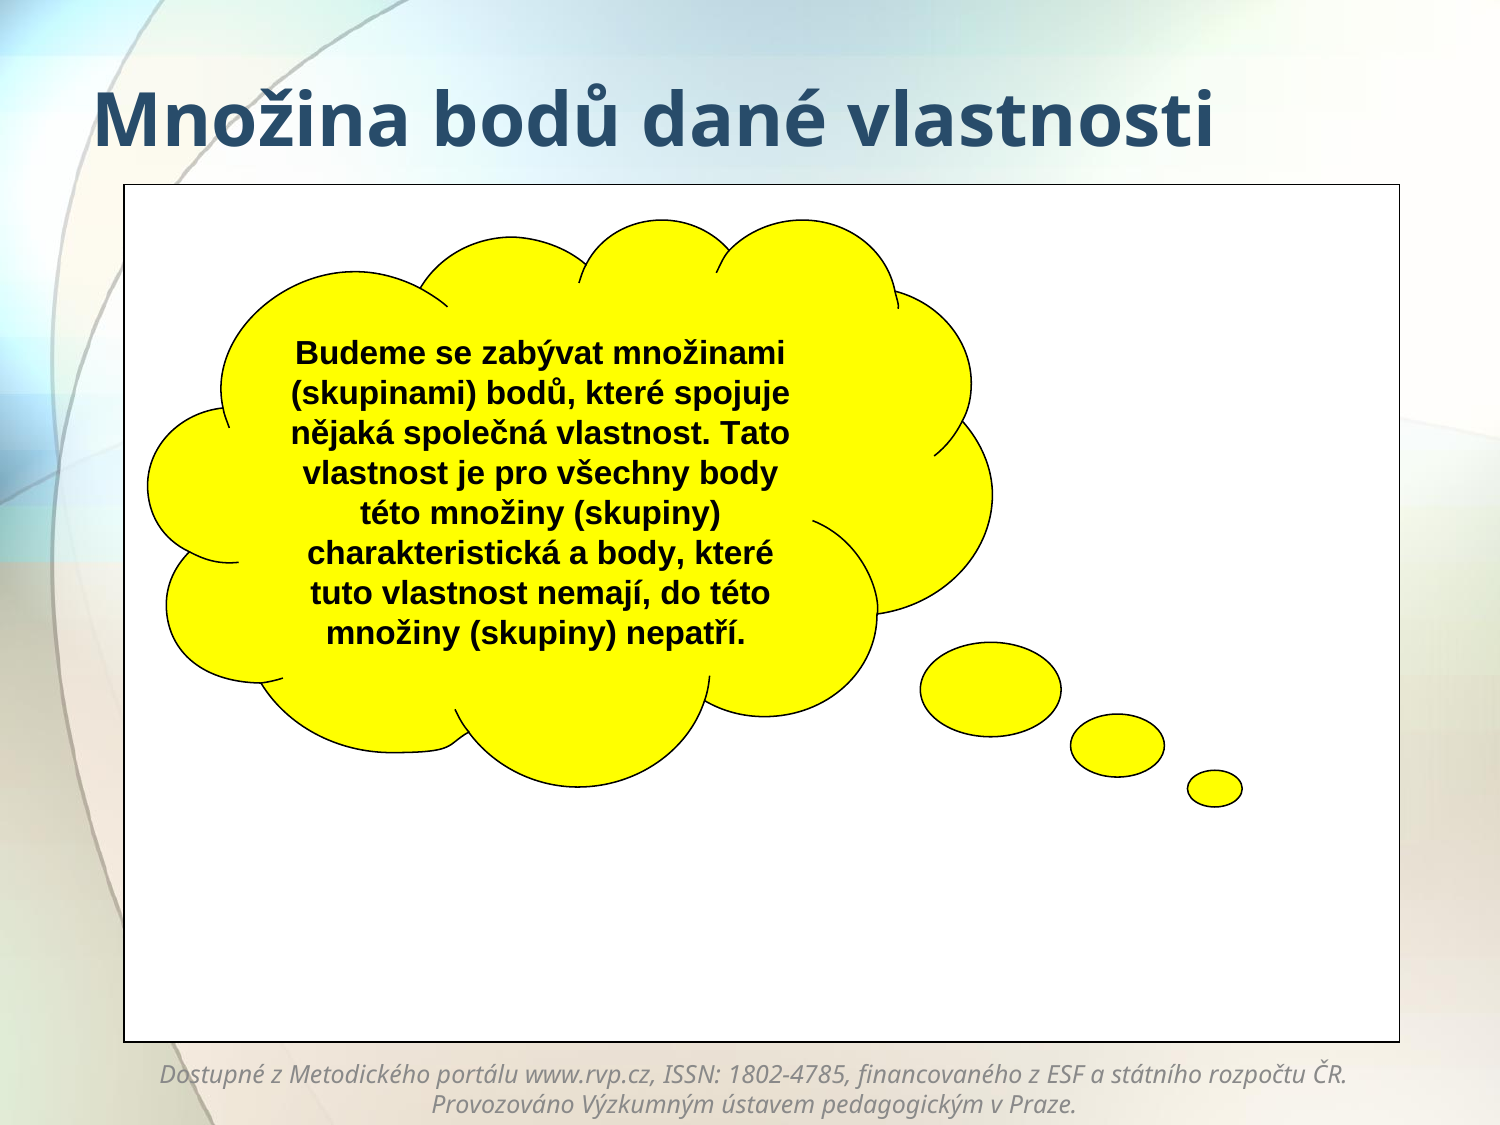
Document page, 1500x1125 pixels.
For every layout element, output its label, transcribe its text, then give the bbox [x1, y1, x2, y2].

text_box Budeme se zabývat množinami (skupinami) bodů, které spojuje nějaká společná vlastnost. Tato vlastnost je pro všechny body této množiny (skupiny) charakteristická a body, které tuto vlastnost nemají, do této množiny (skupiny) nepatří. [1070, 714, 1165, 778]
text_box Budeme se zabývat množinami (skupinami) bodů, které spojuje nějaká společná vlastnost. Tato vlastnost je pro všechny body této množiny (skupiny) charakteristická a body, které tuto vlastnost nemají, do této množiny (skupiny) nepatří. [920, 642, 1062, 737]
picture [0, 0, 1500, 1125]
title Množina bodů dané vlastnosti [76, 74, 1412, 177]
text_box [123, 184, 1400, 1042]
text_box Budeme se zabývat množinami (skupinami) bodů, které spojuje nějaká společná vlastnost. Tato vlastnost je pro všechny body této množiny (skupiny) charakteristická a body, které tuto vlastnost nemají, do této množiny (skupiny) nepatří. [147, 220, 993, 788]
